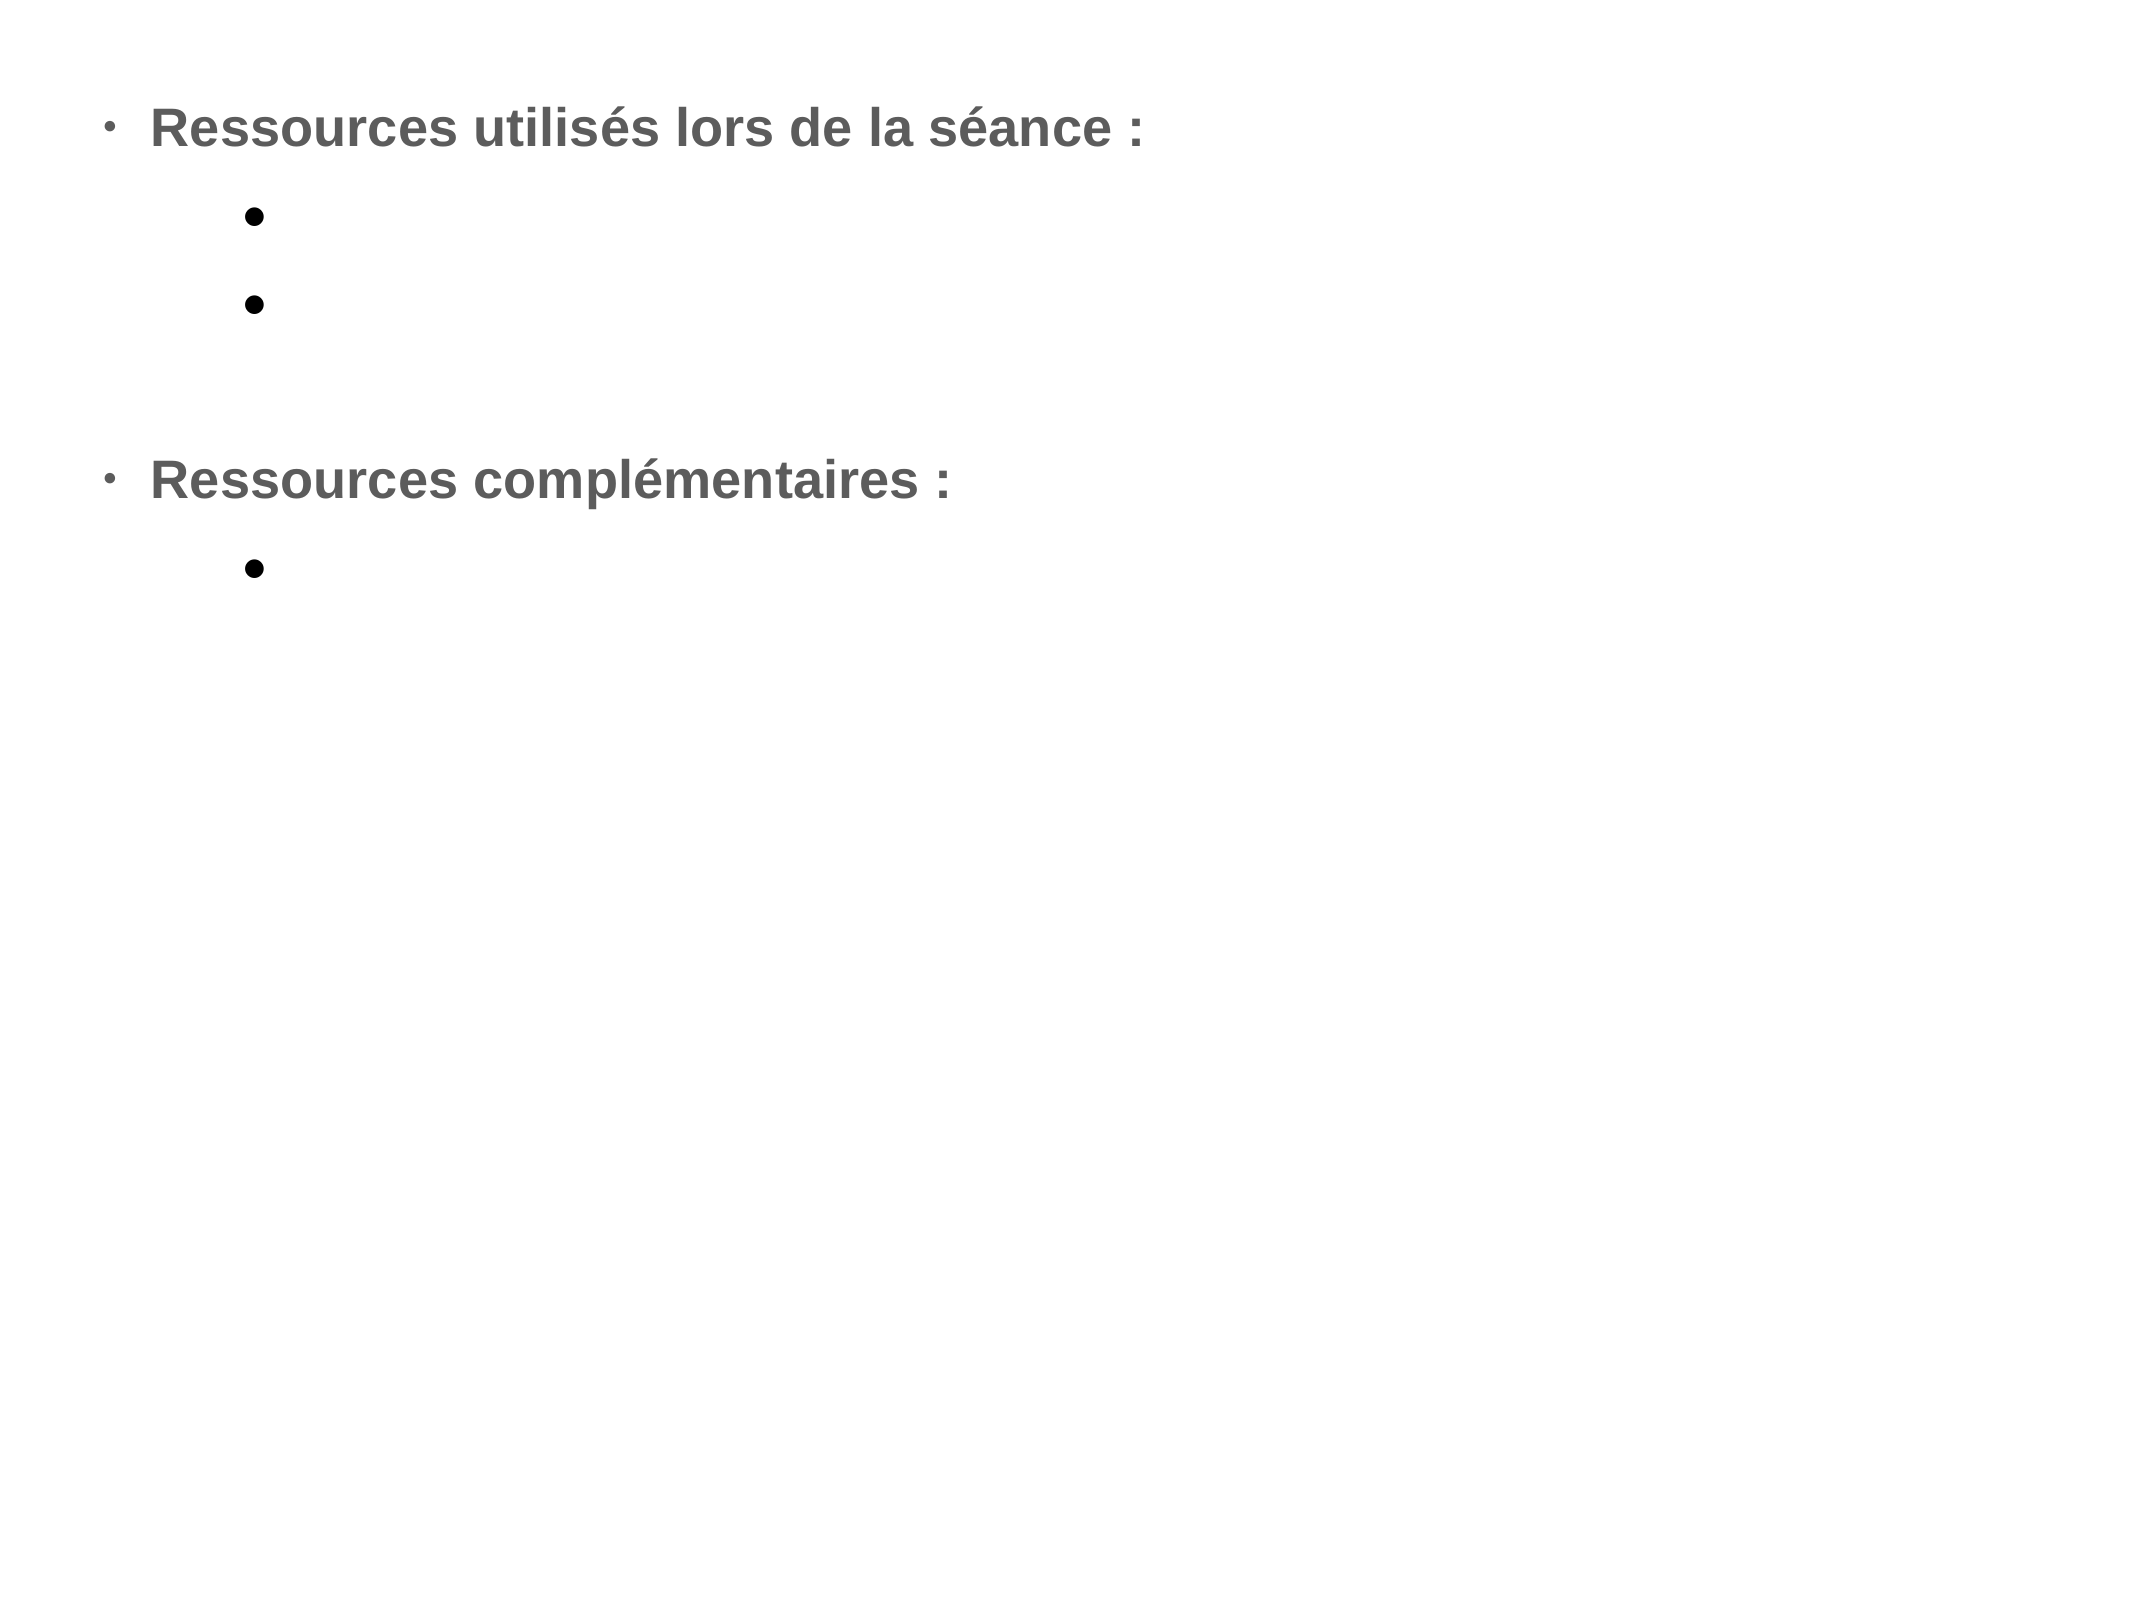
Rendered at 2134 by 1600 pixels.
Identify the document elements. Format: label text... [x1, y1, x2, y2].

text_box Ressources utilisés lors de la séance : Ressources complémentaires : [94, 84, 2039, 1535]
